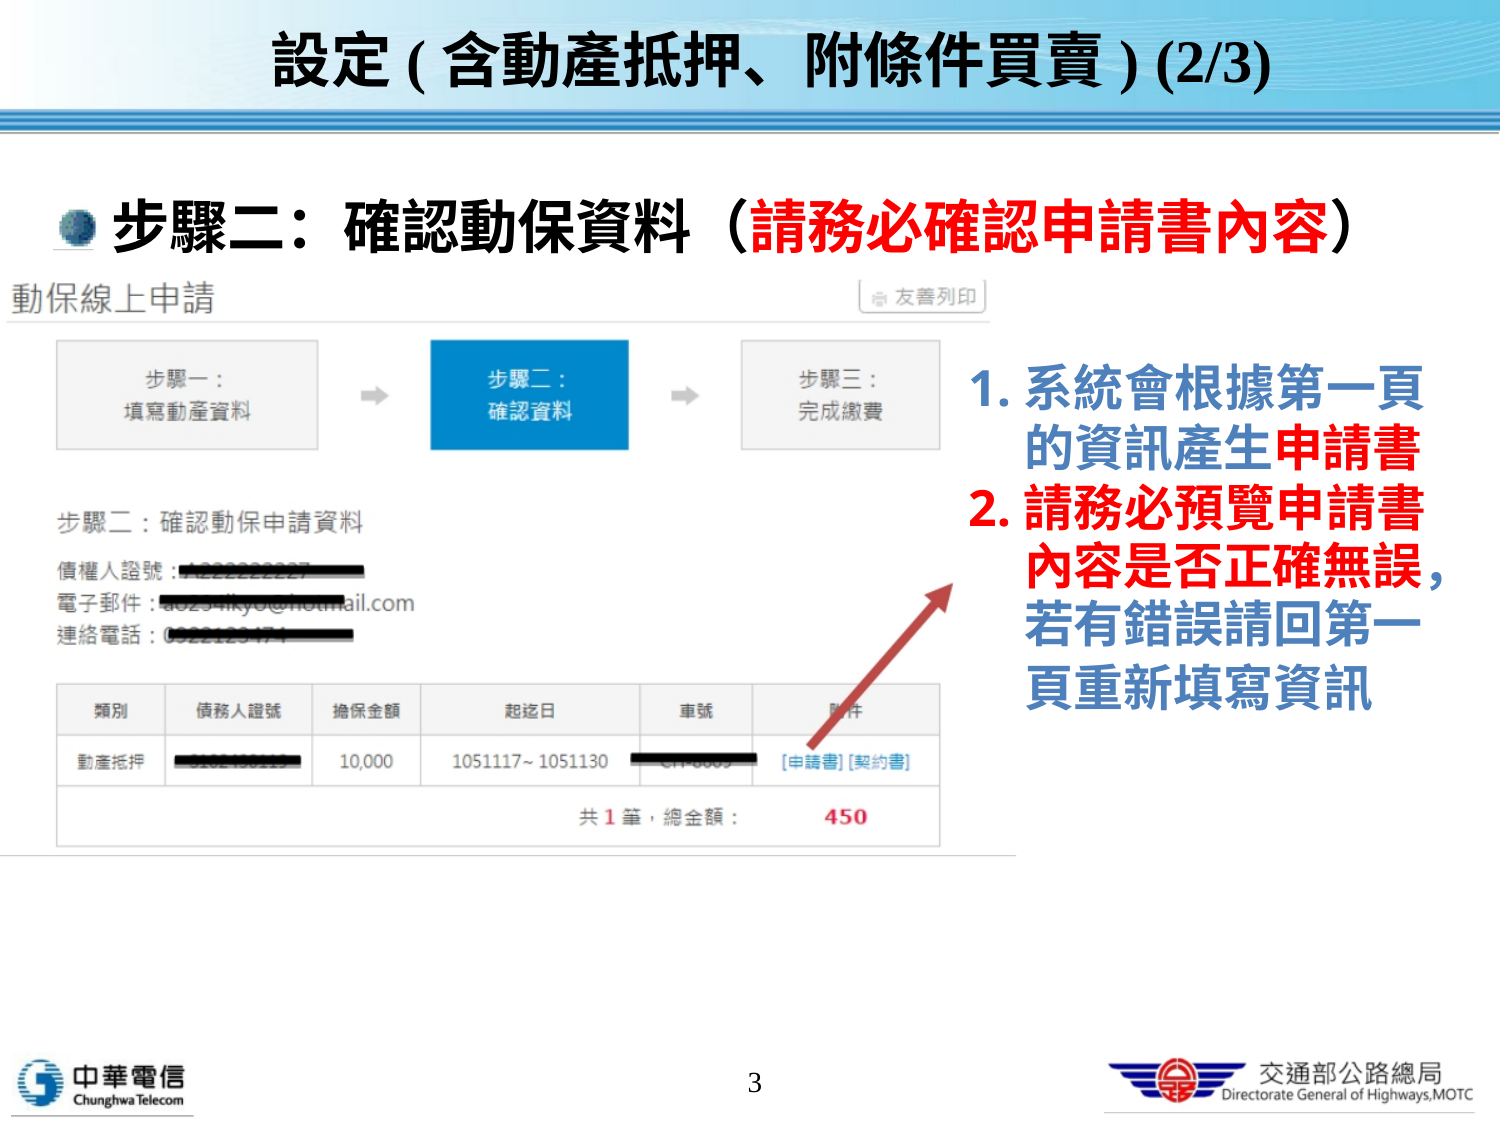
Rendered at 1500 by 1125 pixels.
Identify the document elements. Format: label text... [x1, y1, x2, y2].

text_box 設定(含動產抵押、附條件買賣) (2/3) 步驟二：確認動保資料（請務必確認申請書內容） 1.系統會根據第一頁 的資訊產生申請書 2.請務必預覽申請書 內容是否正確無誤，若有錯誤請回第一 頁重新填寫資訊 3 [111, 22, 1477, 1099]
picture [11, 1051, 197, 1116]
picture [1104, 1051, 1478, 1112]
picture [0, 0, 1500, 132]
picture [53, 201, 97, 249]
picture [0, 276, 111, 856]
